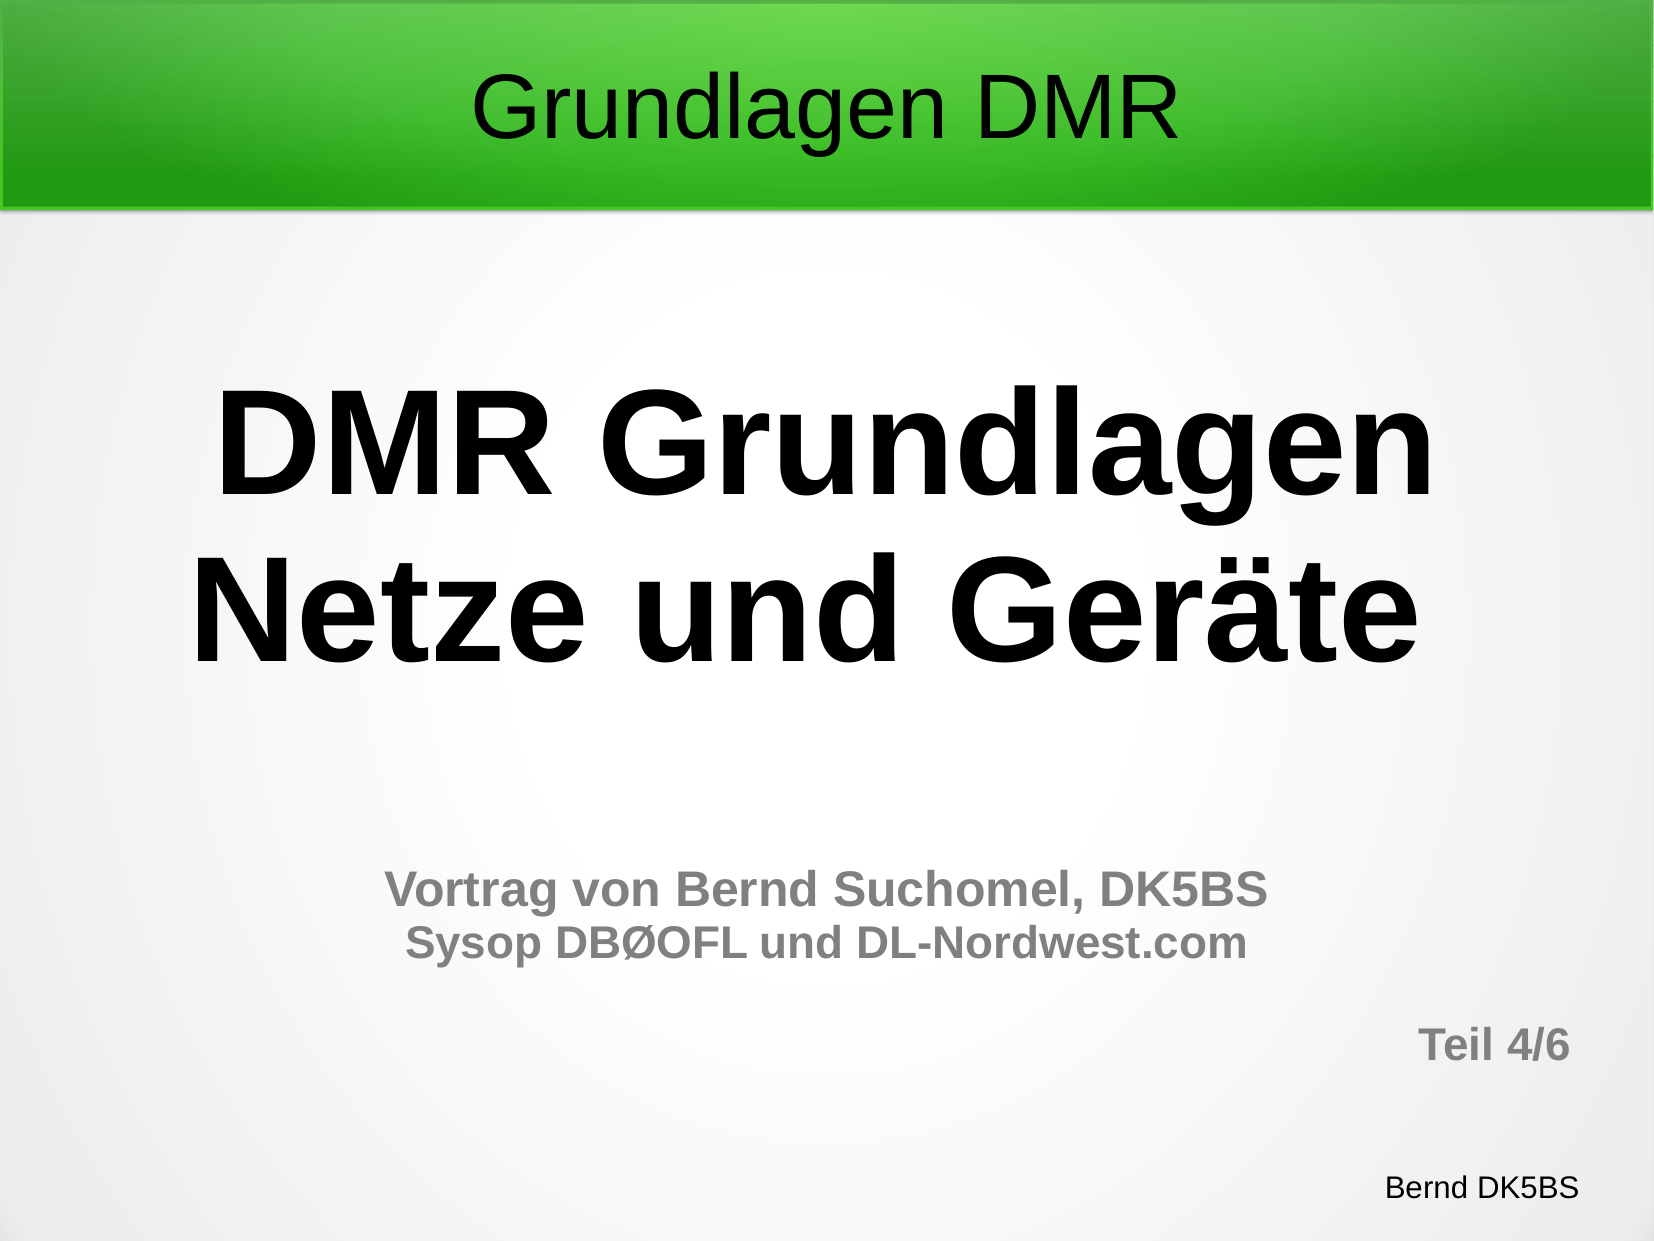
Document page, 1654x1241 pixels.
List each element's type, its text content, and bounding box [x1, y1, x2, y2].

title Grundlagen DMR [0, 0, 1654, 225]
subtitle DMR Grundlagen Netze und Geräte Vortrag von Bernd Suchomel, DK5BS Sysop DBØOFL und DL-Nordwest.com Teil 4/6 [82, 354, 1571, 1075]
text_box Bernd DK5BS [1370, 1163, 1619, 1223]
